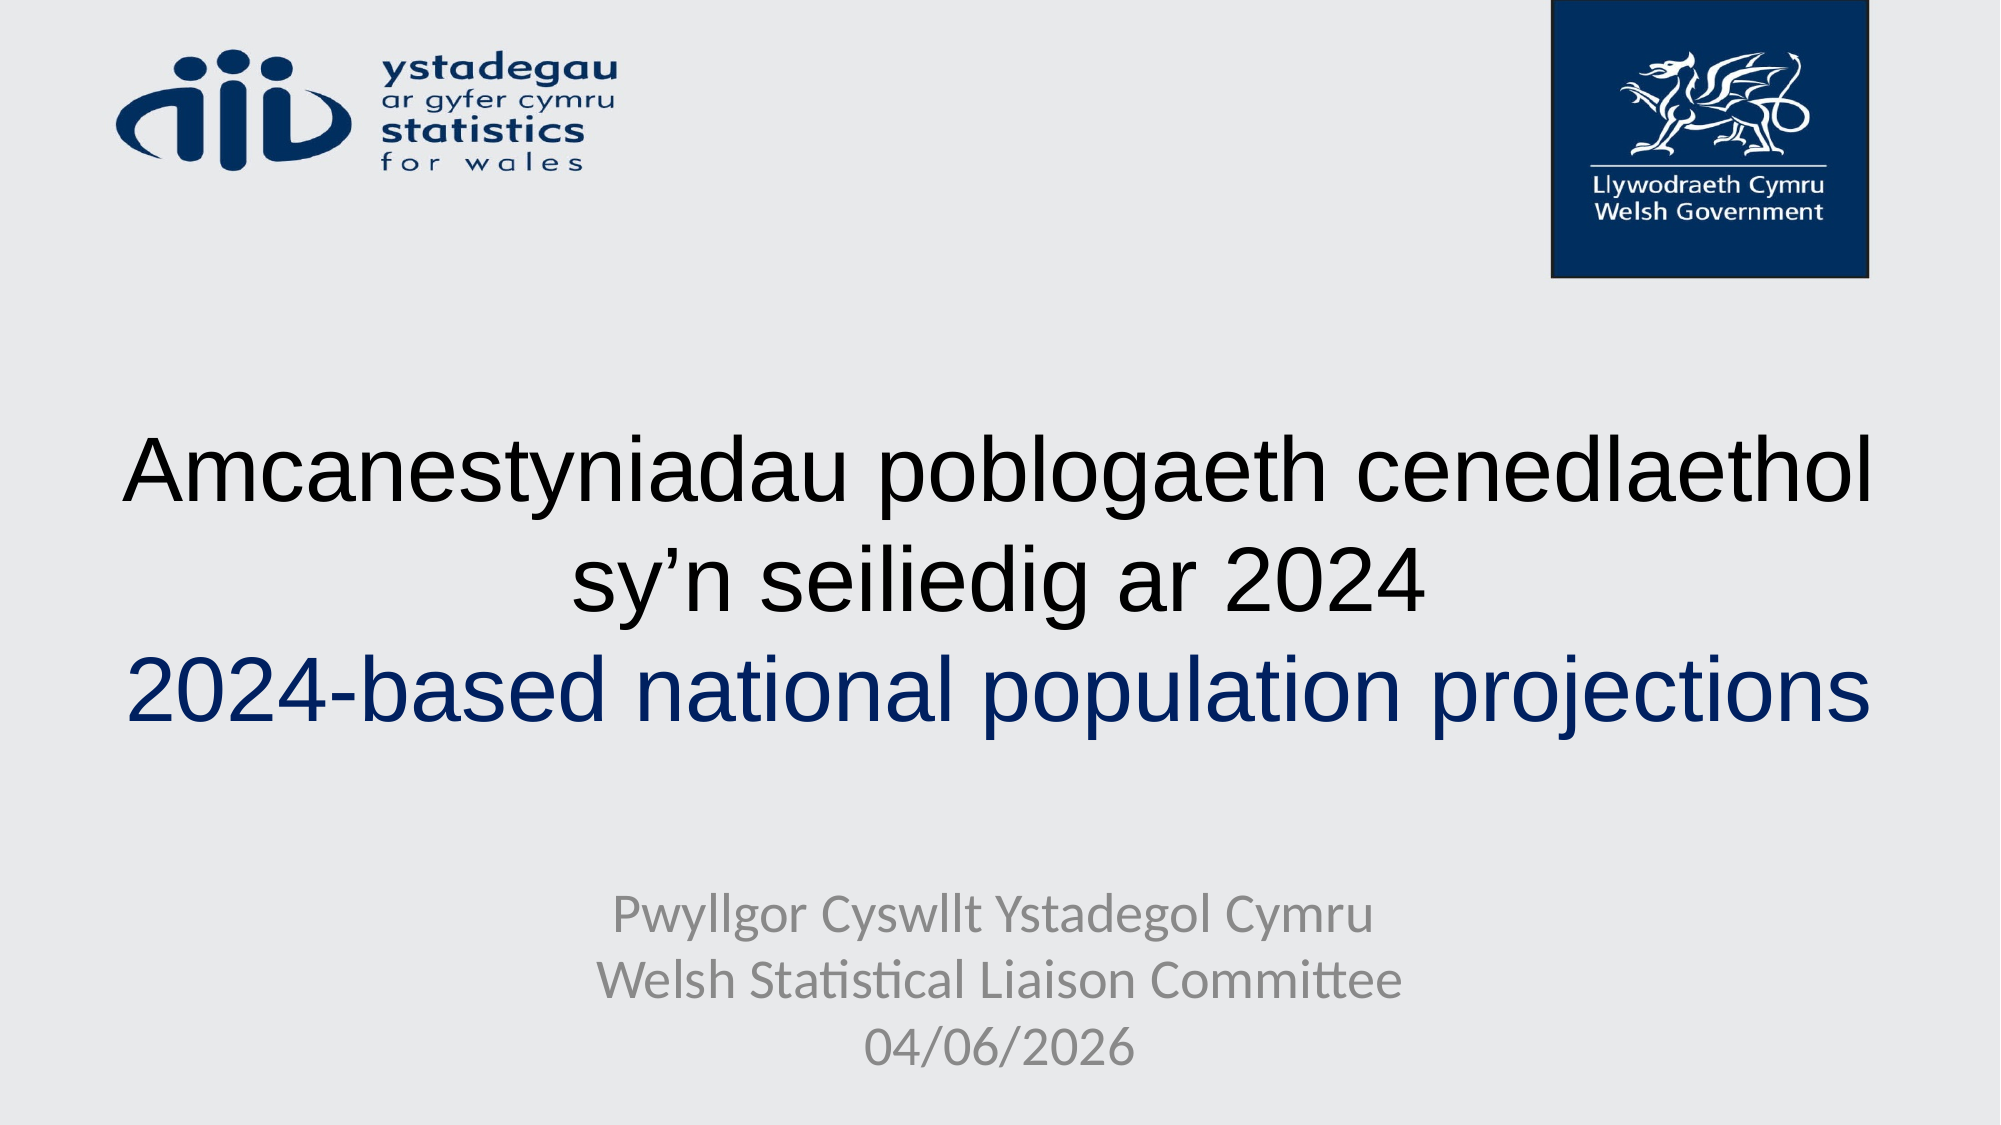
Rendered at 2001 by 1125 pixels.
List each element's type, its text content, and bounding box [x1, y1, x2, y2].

subtitle Pwyllgor Cyswllt Ystadegol Cymru Welsh Statistical Liaison Committee 04/06/2026 [474, 881, 1525, 1095]
title Amcanestyniadau poblogaeth cenedlaethol sy’n seiliedig ar 2024 2024-based national population projections [19, 314, 1981, 835]
